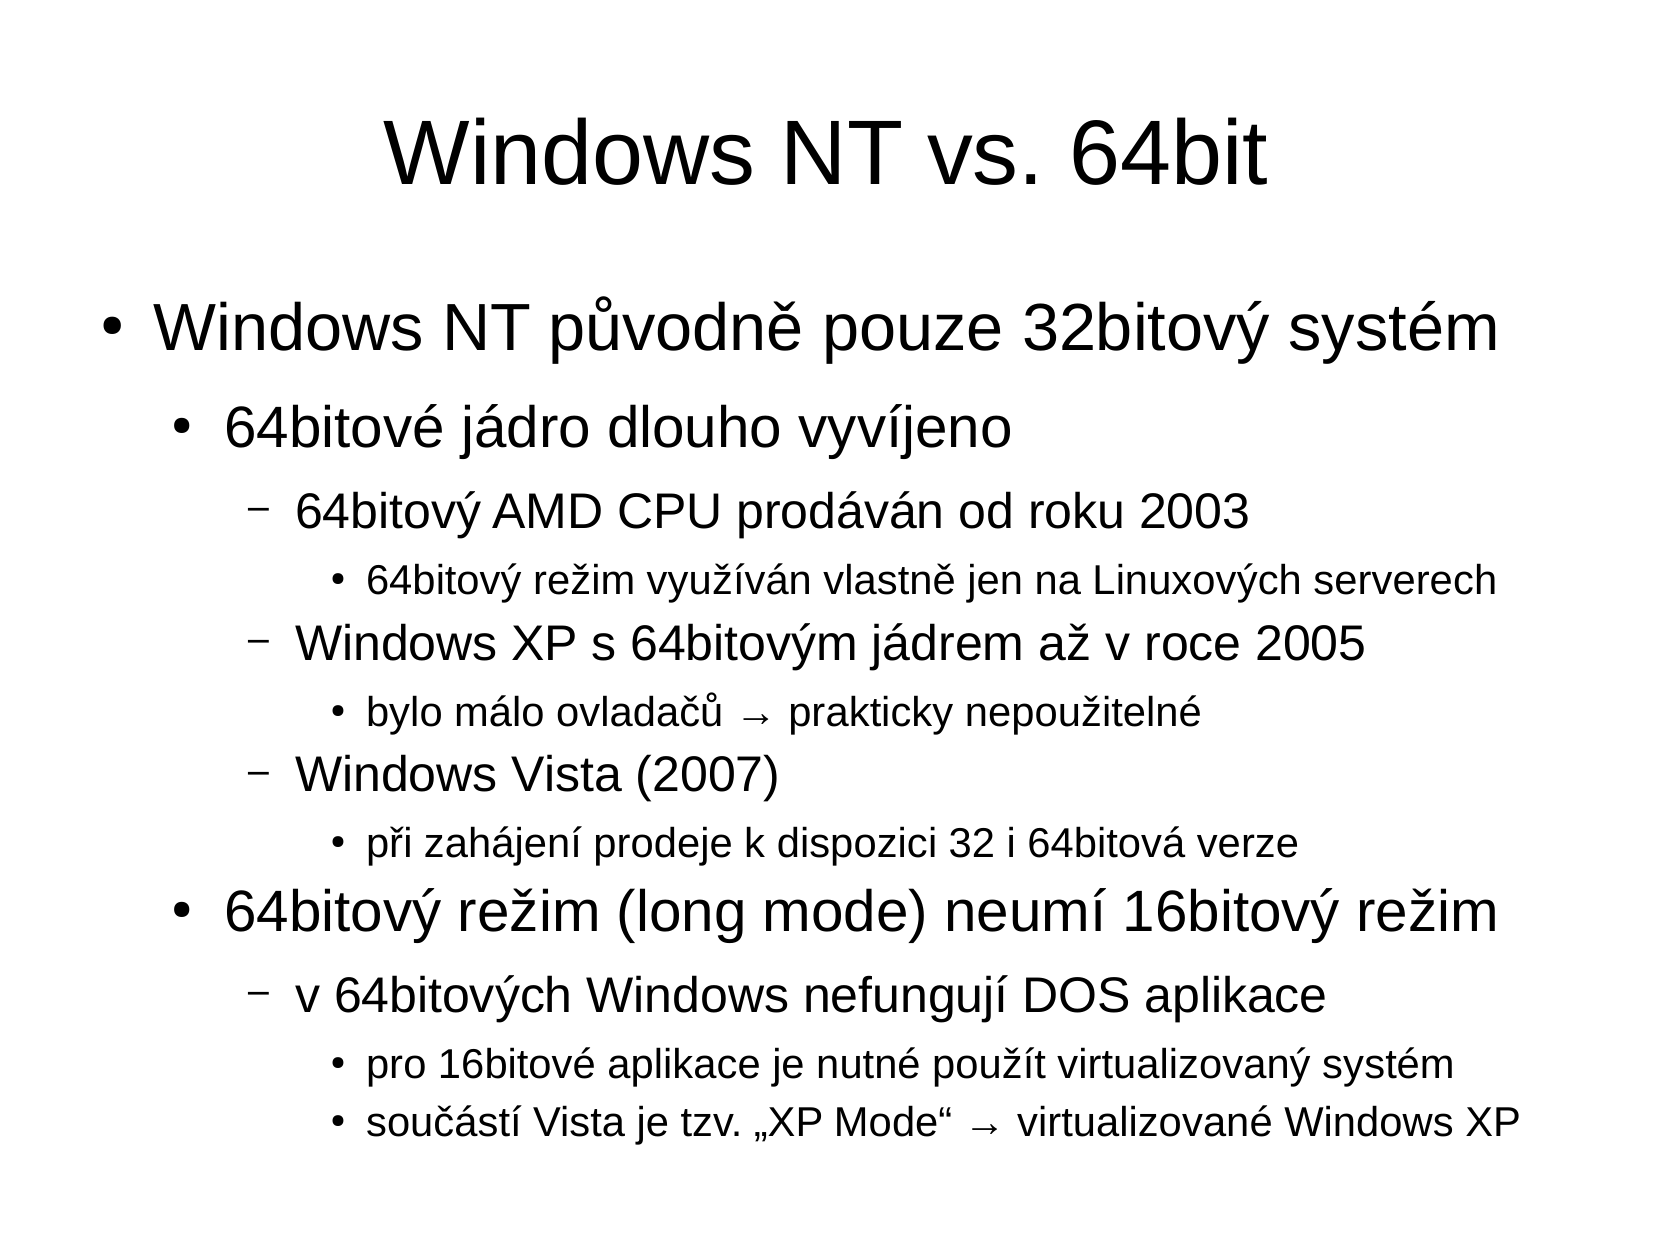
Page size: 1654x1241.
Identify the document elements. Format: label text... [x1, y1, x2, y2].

list Windows NT původně pouze 32bitový systém 64bitové jádro dlouho vyvíjeno 64bitový AMD CPU prodáván od roku 2003 64bitový režim využíván vlastně jen na Linuxových serverech Windows XP s 64bitovým jádrem až v roce 2005 bylo málo ovladačů → prakticky nepoužitelné Windows Vista (2007) při zahájení prodeje k dispozici 32 i 64bitová verze 64bitový režim (long mode) neumí 16bitový režim v 64bitových Windows nefungují DOS aplikace pro 16bitové aplikace je nutné použít virtualizovaný systém součástí Vista je tzv. „XP Mode“ → virtualizované Windows XP [82, 290, 1571, 1147]
title Windows NT vs. 64bit [82, 49, 1571, 257]
